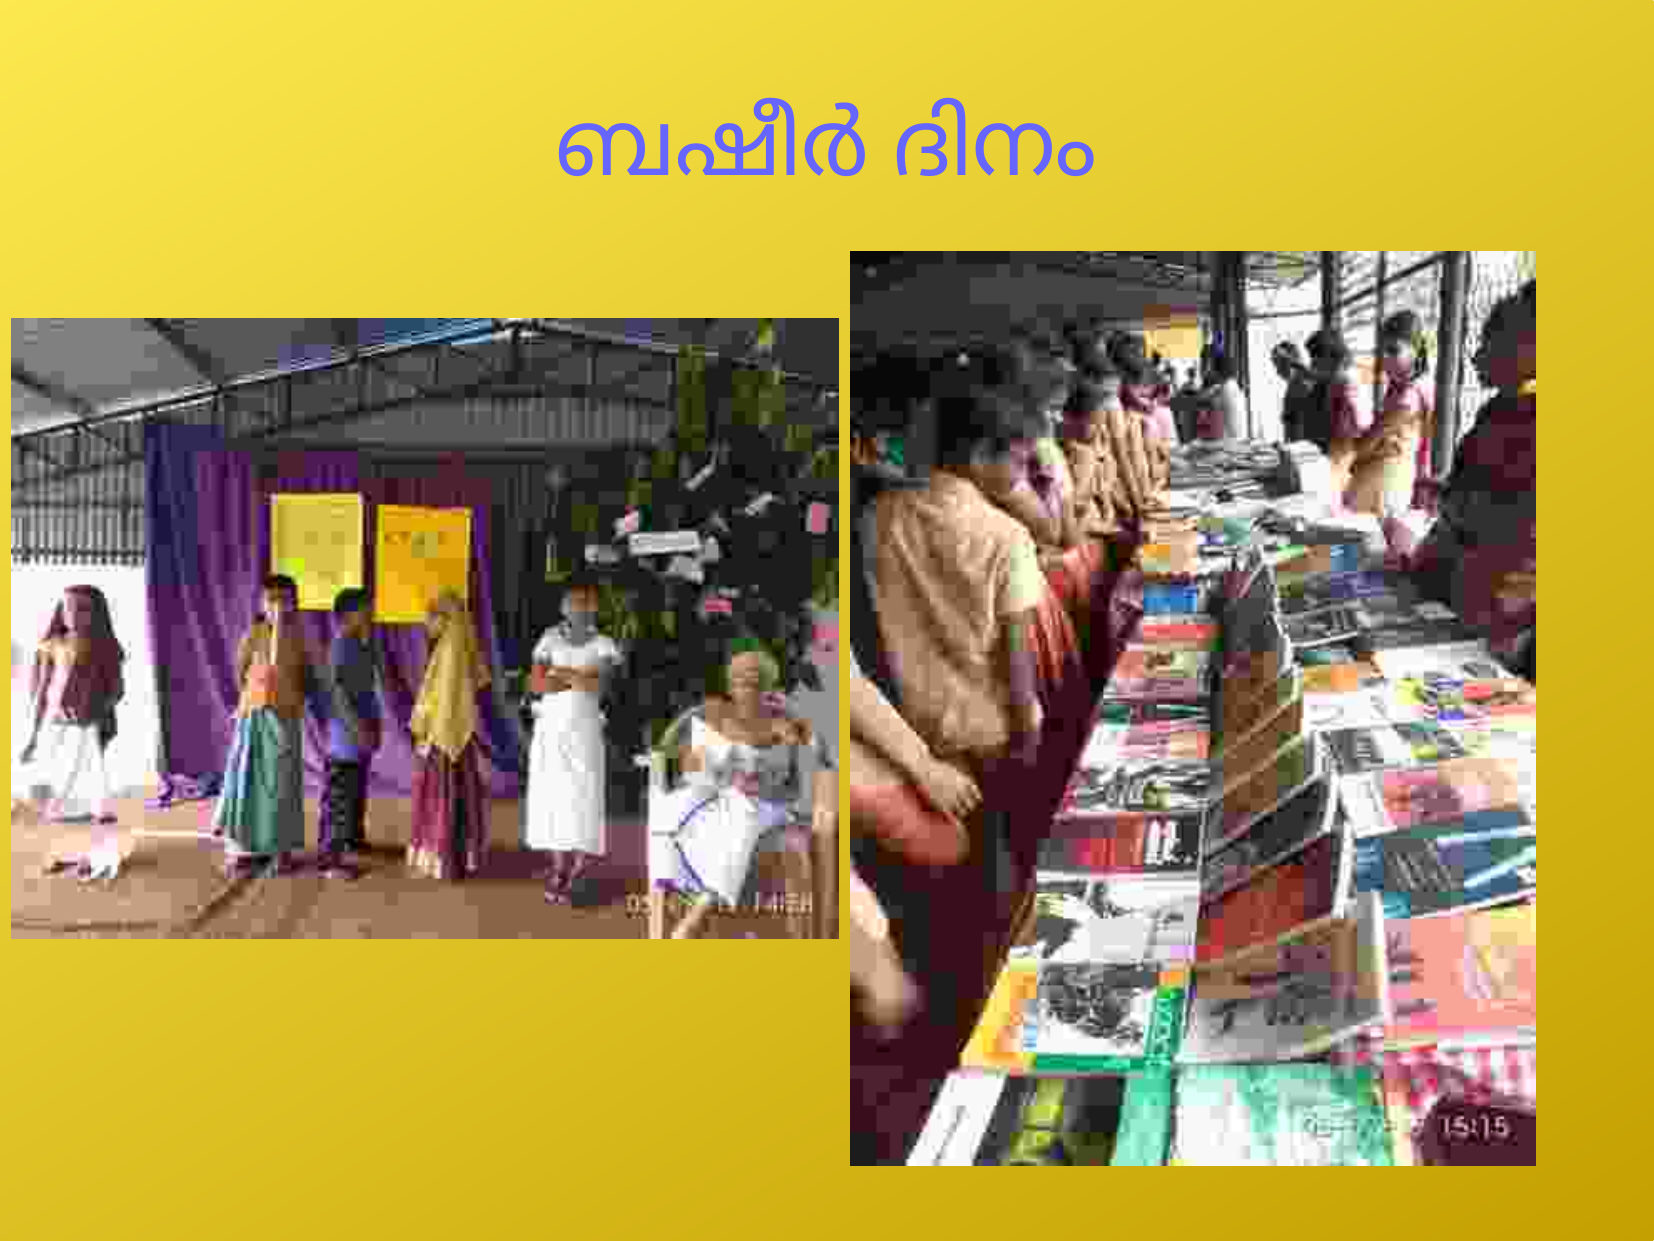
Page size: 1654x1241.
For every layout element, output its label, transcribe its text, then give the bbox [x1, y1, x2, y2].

title ബ‍ഷീര്‍ ദിനം [82, 49, 1571, 257]
picture [850, 251, 1536, 1166]
picture [11, 318, 839, 939]
